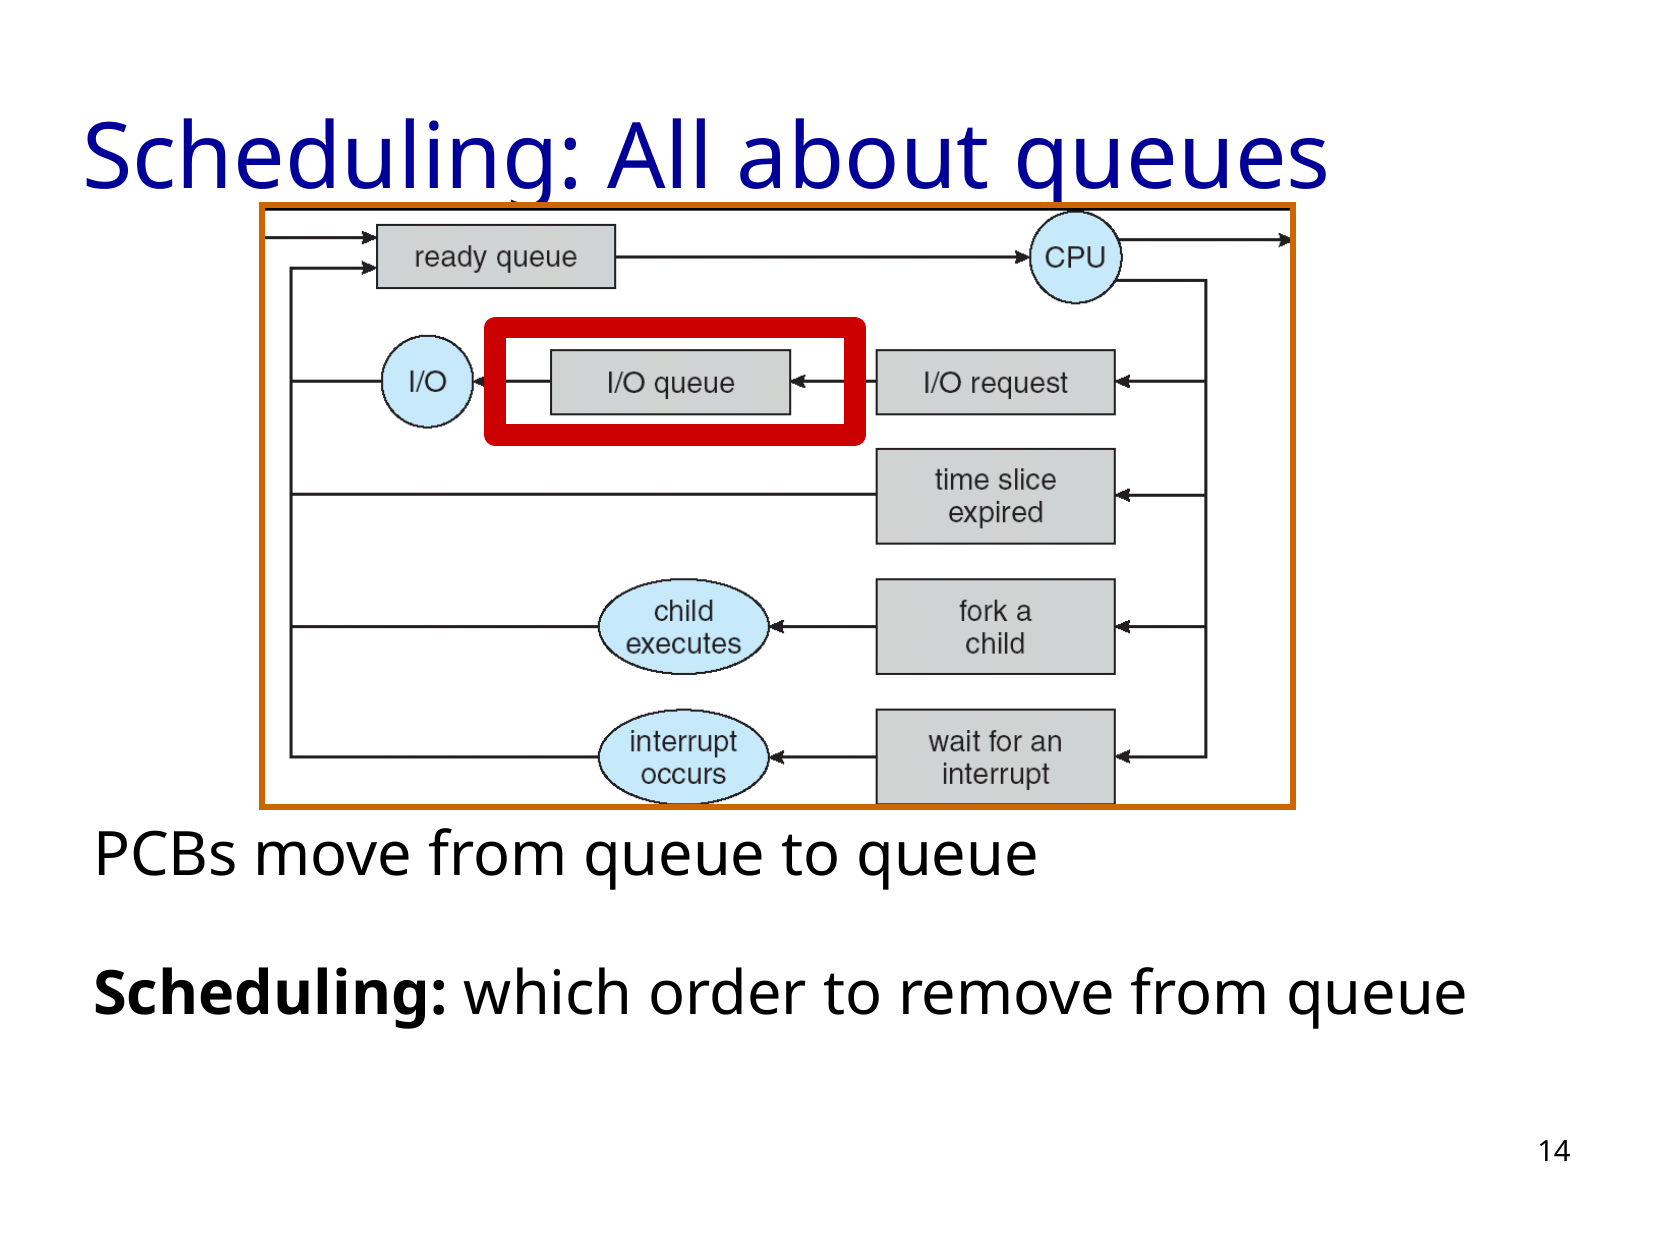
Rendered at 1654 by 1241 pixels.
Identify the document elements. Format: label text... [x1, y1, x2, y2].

title Scheduling: All about queues [82, 49, 1571, 257]
list PCBs move from queue to queue Scheduling: which order to remove from queue [60, 810, 1571, 1096]
picture [265, 207, 1291, 804]
